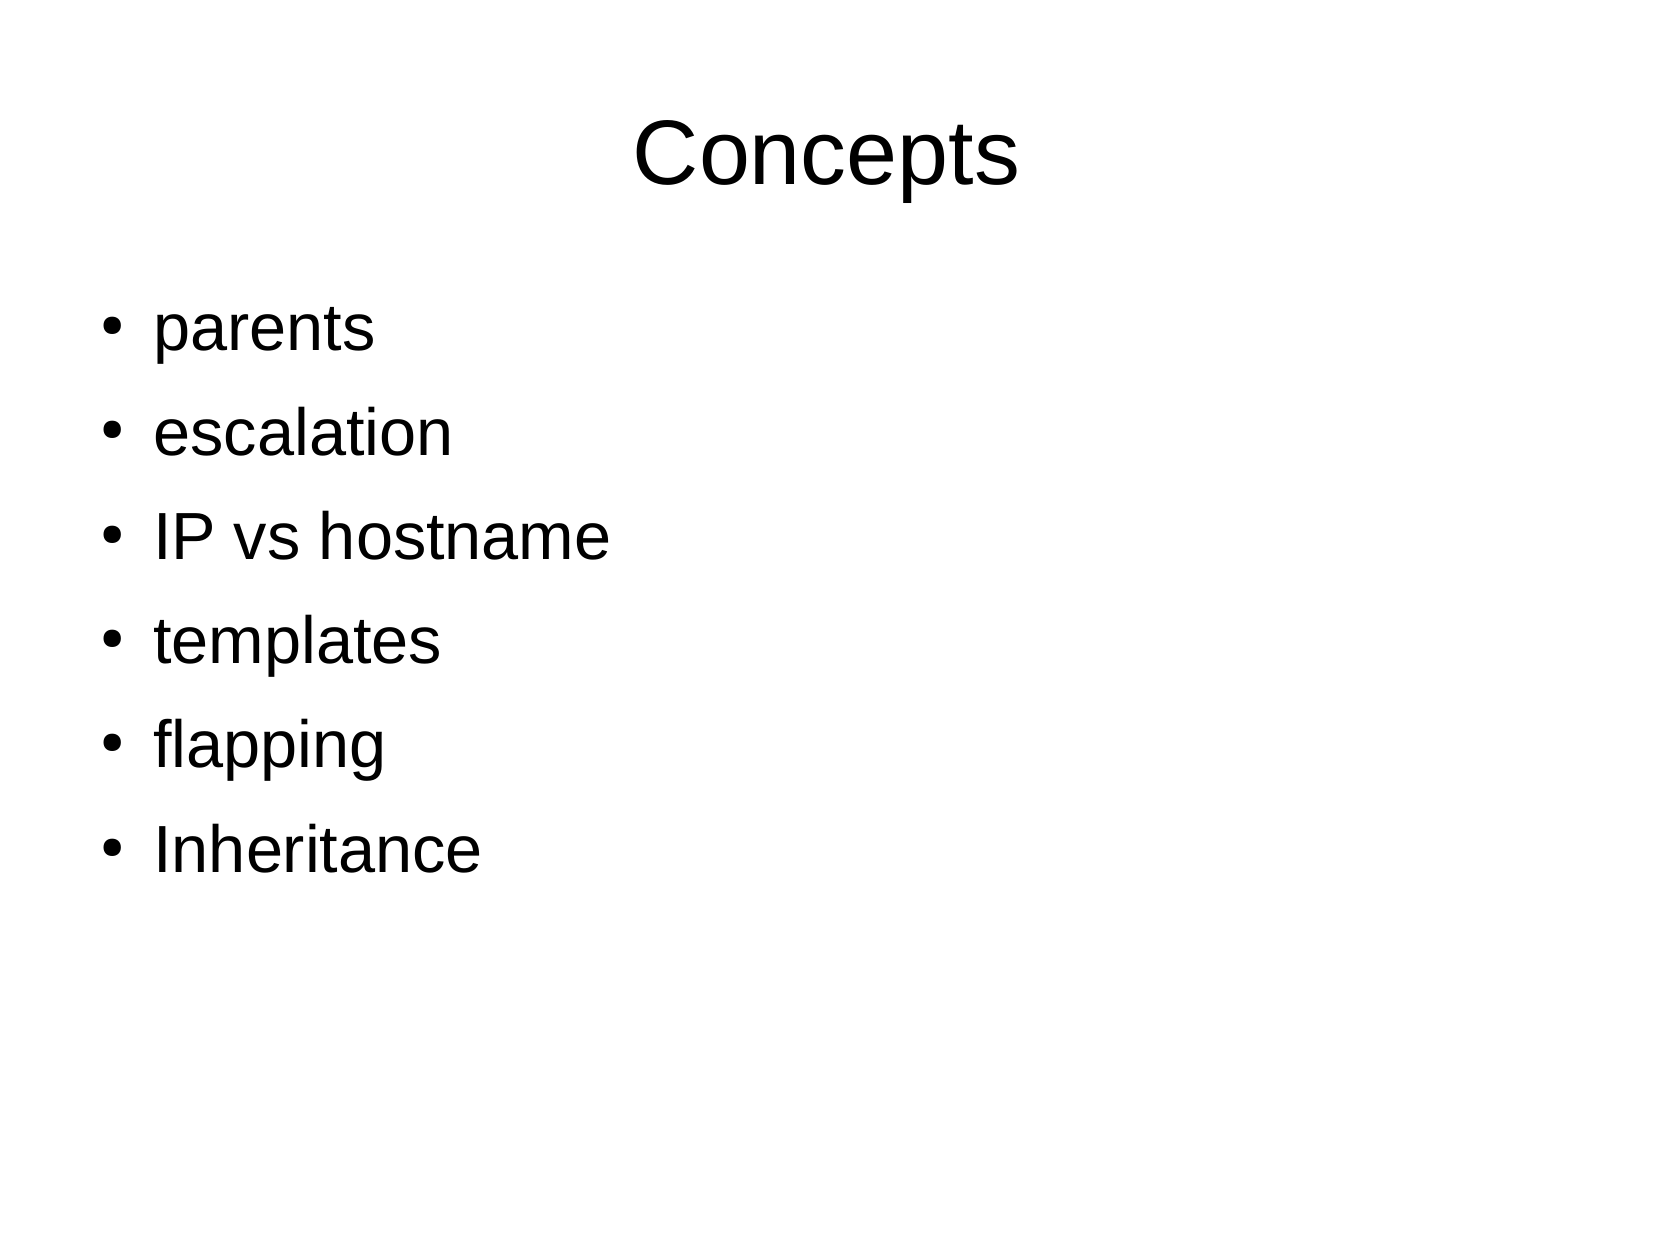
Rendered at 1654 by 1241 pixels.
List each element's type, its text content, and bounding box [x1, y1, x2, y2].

title Concepts [82, 49, 1571, 257]
list parents escalation IP vs hostname templates flapping Inheritance [82, 290, 1571, 1010]
